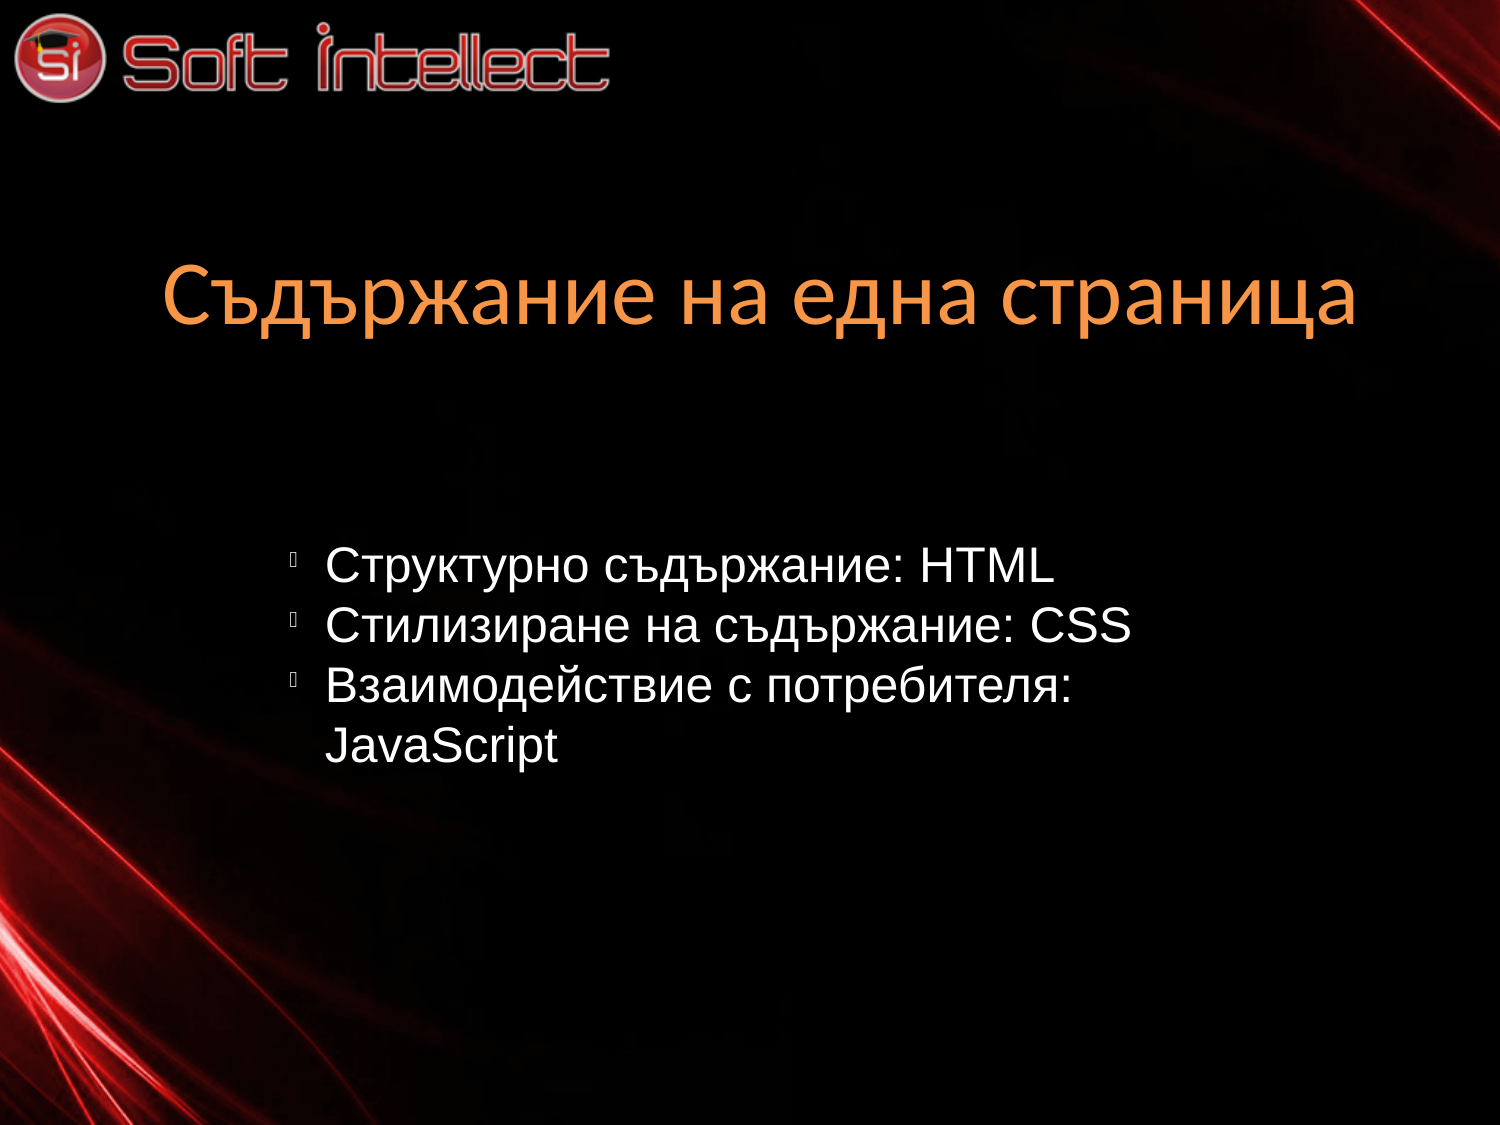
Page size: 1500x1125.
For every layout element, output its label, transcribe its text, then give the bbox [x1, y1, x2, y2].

picture [0, 0, 1500, 1125]
text_box Структурно съдържание: HTML Стилизиране на съдържание: CSS Взаимодействие с потребителя: JavaScript [274, 524, 1335, 757]
text_box Съдържание на една страница [124, 167, 1400, 409]
